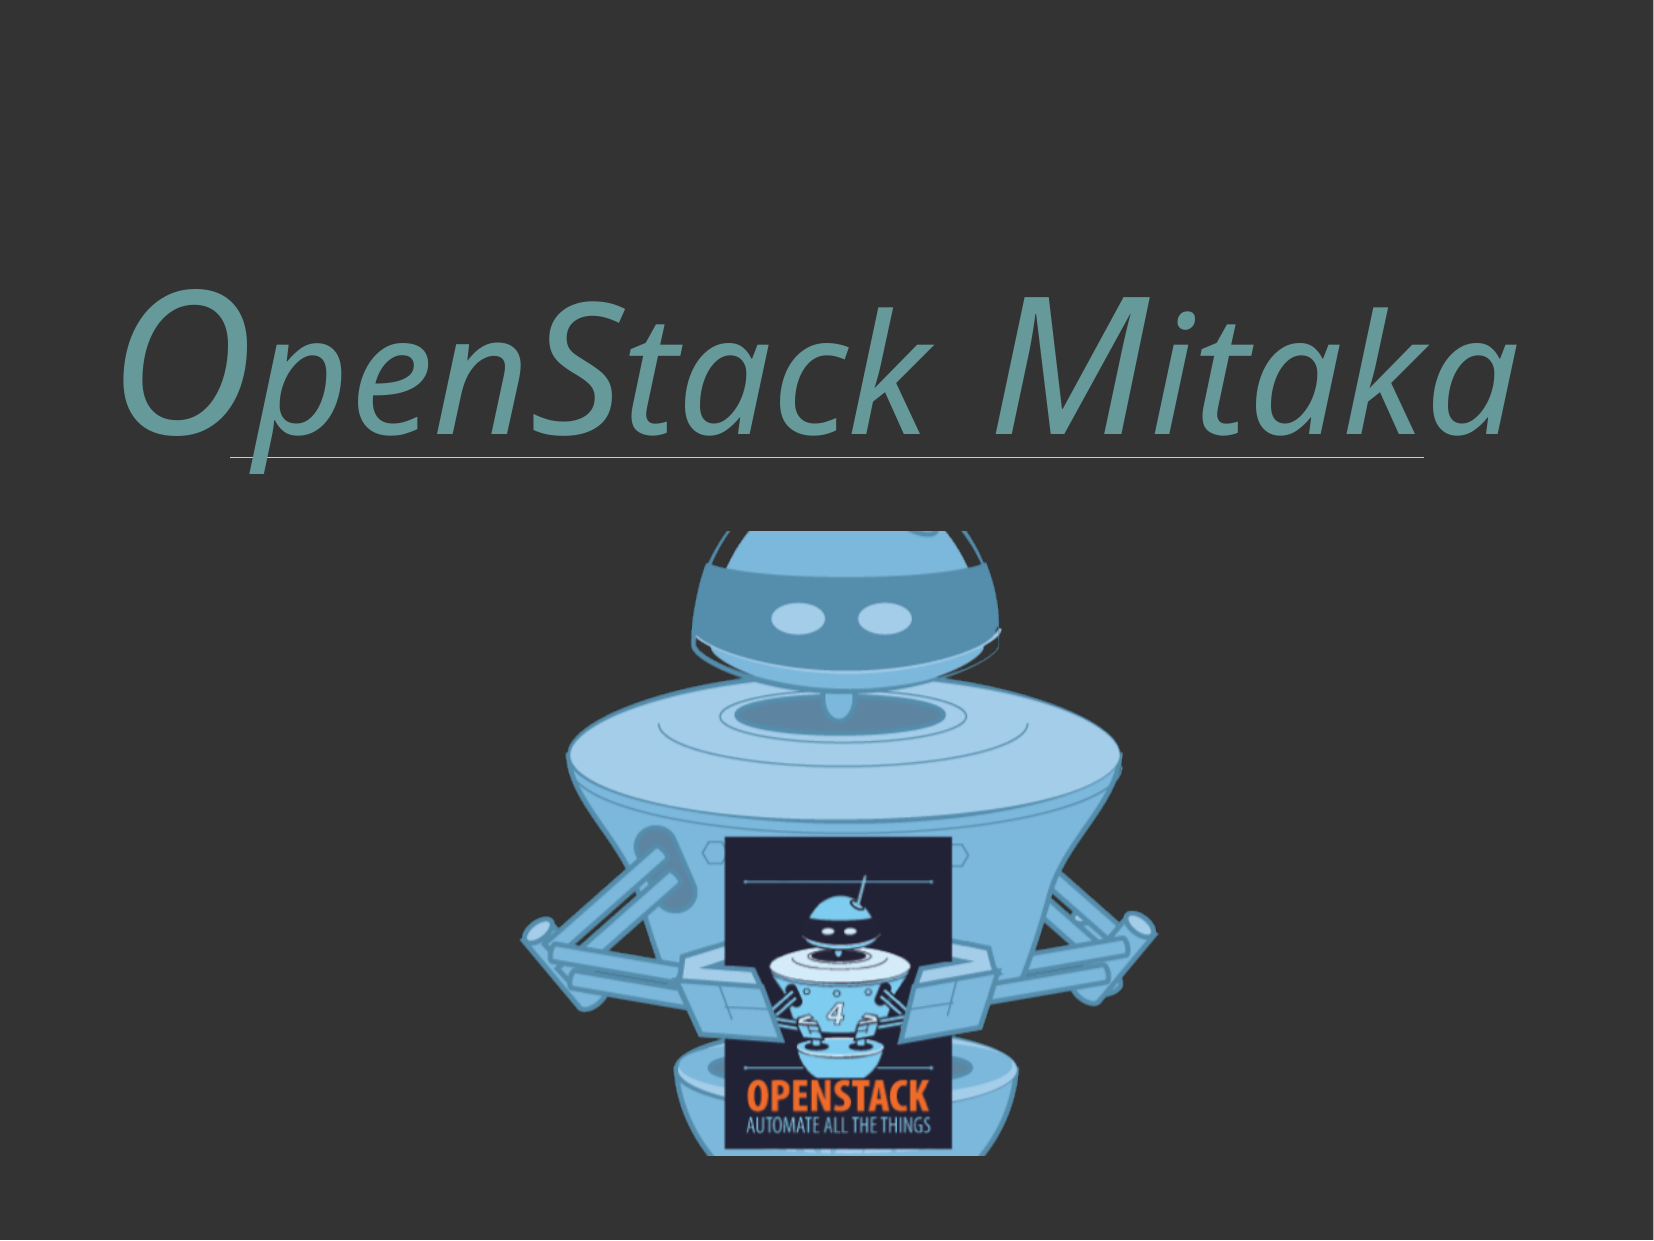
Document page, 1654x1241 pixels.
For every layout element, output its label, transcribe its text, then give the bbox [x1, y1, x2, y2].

picture [519, 531, 1159, 1156]
title OpenStack Mitaka [70, 128, 1559, 586]
